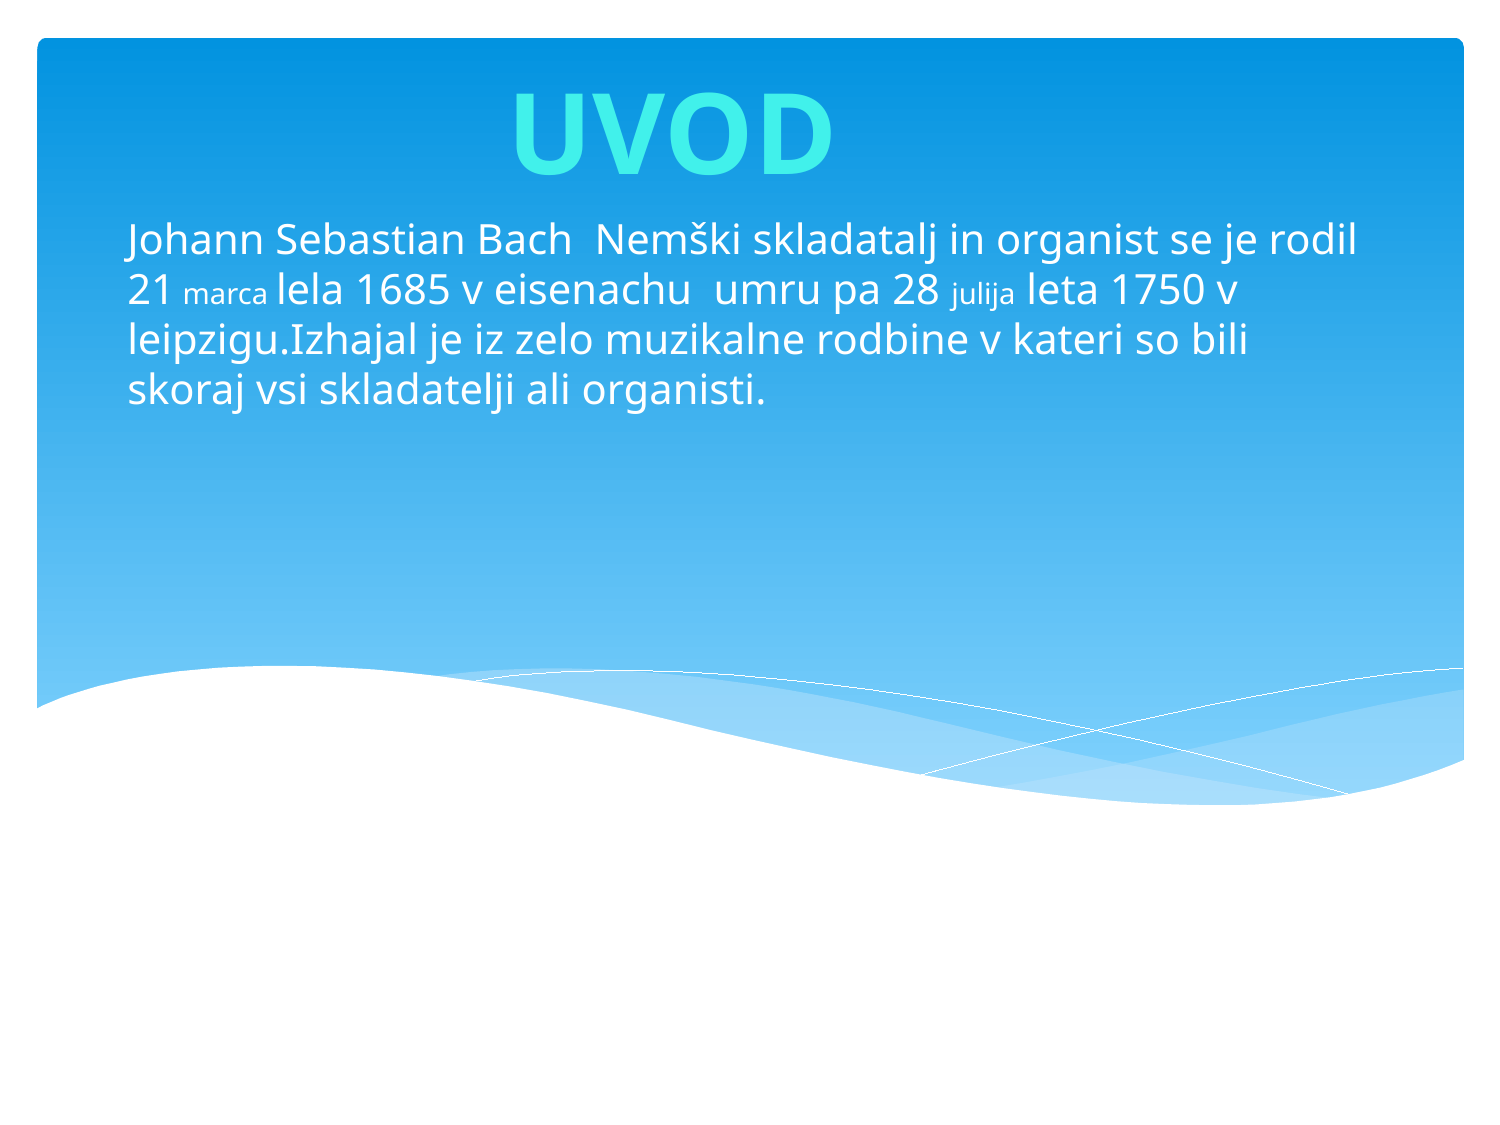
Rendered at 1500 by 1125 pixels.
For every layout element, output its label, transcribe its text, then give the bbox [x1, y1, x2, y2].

title Johann Sebastian Bach Nemški skladatalj in organist se je rodil 21 marca lela 1685 v eisenachu umru pa 28 julija leta 1750 v leipzigu.Izhajal je iz zelo muzikalne rodbine v kateri so bili skoraj vsi skladatelji ali organisti. [112, 205, 1388, 946]
text_box UVOD [492, 54, 853, 205]
